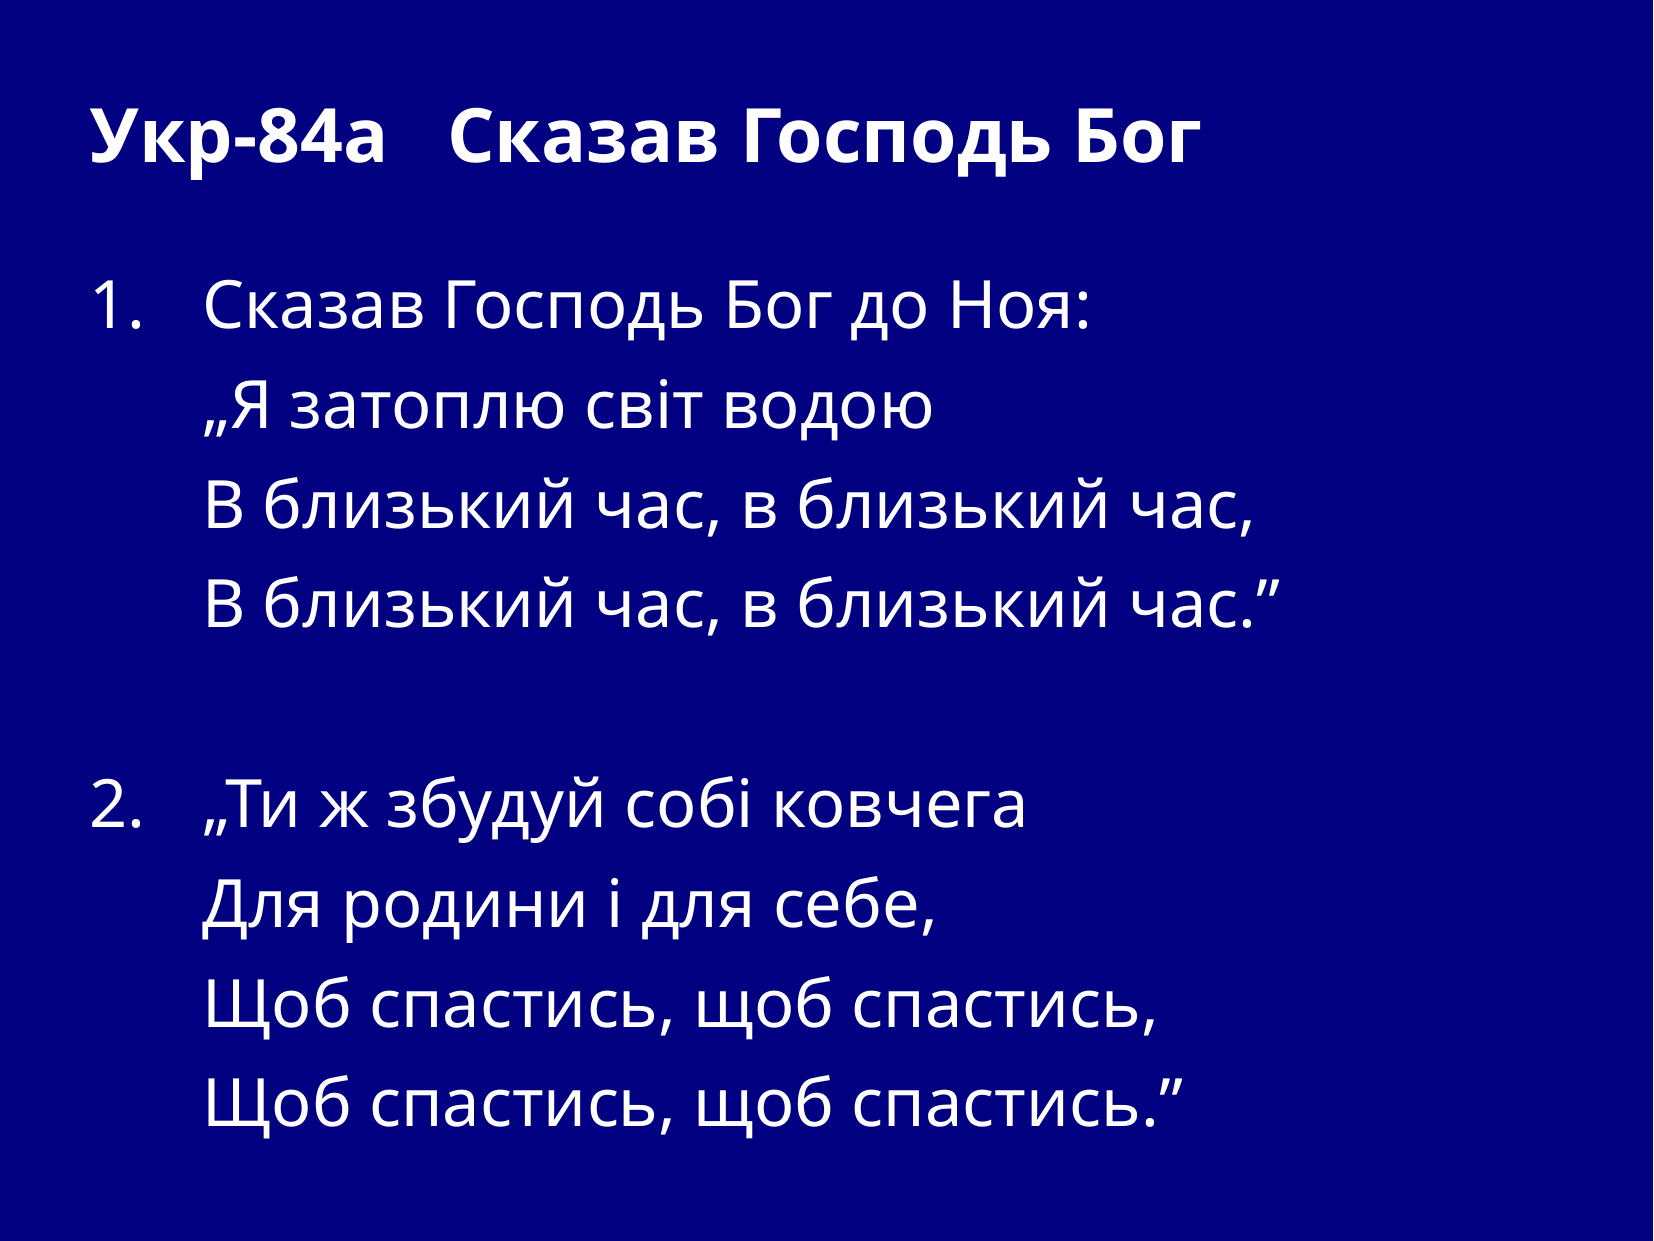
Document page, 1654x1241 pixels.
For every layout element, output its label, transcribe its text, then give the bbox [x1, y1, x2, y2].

text_box 1. Сказав Господь Бог до Ноя: „Я затоплю світ водою В близький час, в близький час, В близький час, в близький час.” 2. „Ти ж збудуй собі ковчега Для родини і для себе, Щоб спастись, щоб спастись, Щоб спастись, щоб спастись.” [75, 188, 1576, 1163]
text_box Укр-84а Сказав Господь Бог [75, 75, 1576, 188]
